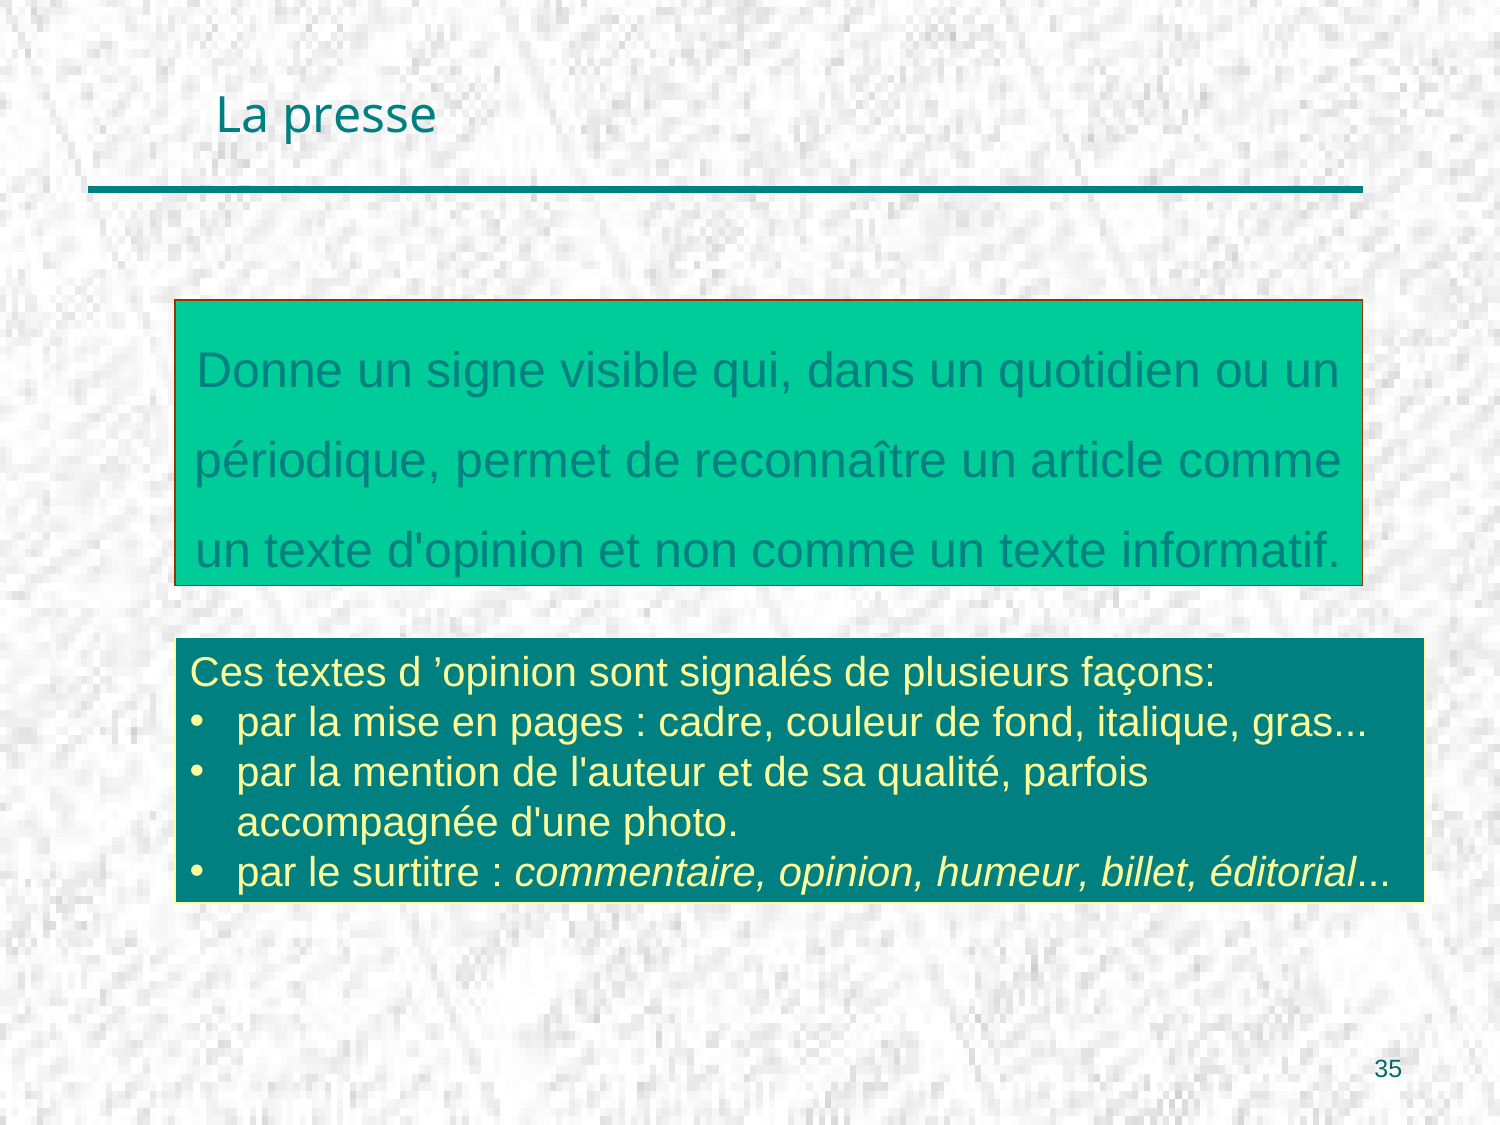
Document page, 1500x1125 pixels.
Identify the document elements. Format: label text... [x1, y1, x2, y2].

text_box La presse [200, 74, 454, 151]
text_box Donne un signe visible qui, dans un quotidien ou un périodique, permet de reconnaître un article comme un texte d'opinion et non comme un texte informatif. [174, 299, 1363, 586]
picture [0, 0, 1500, 1125]
text_box Ces textes d ’opinion sont signalés de plusieurs façons: par la mise en pages : cadre, couleur de fond, italique, gras... par la mention de l'auteur et de sa qualité, parfois accompagnée d'une photo. par le surtitre : commentaire, opinion, humeur, billet, éditorial... [174, 637, 1426, 904]
